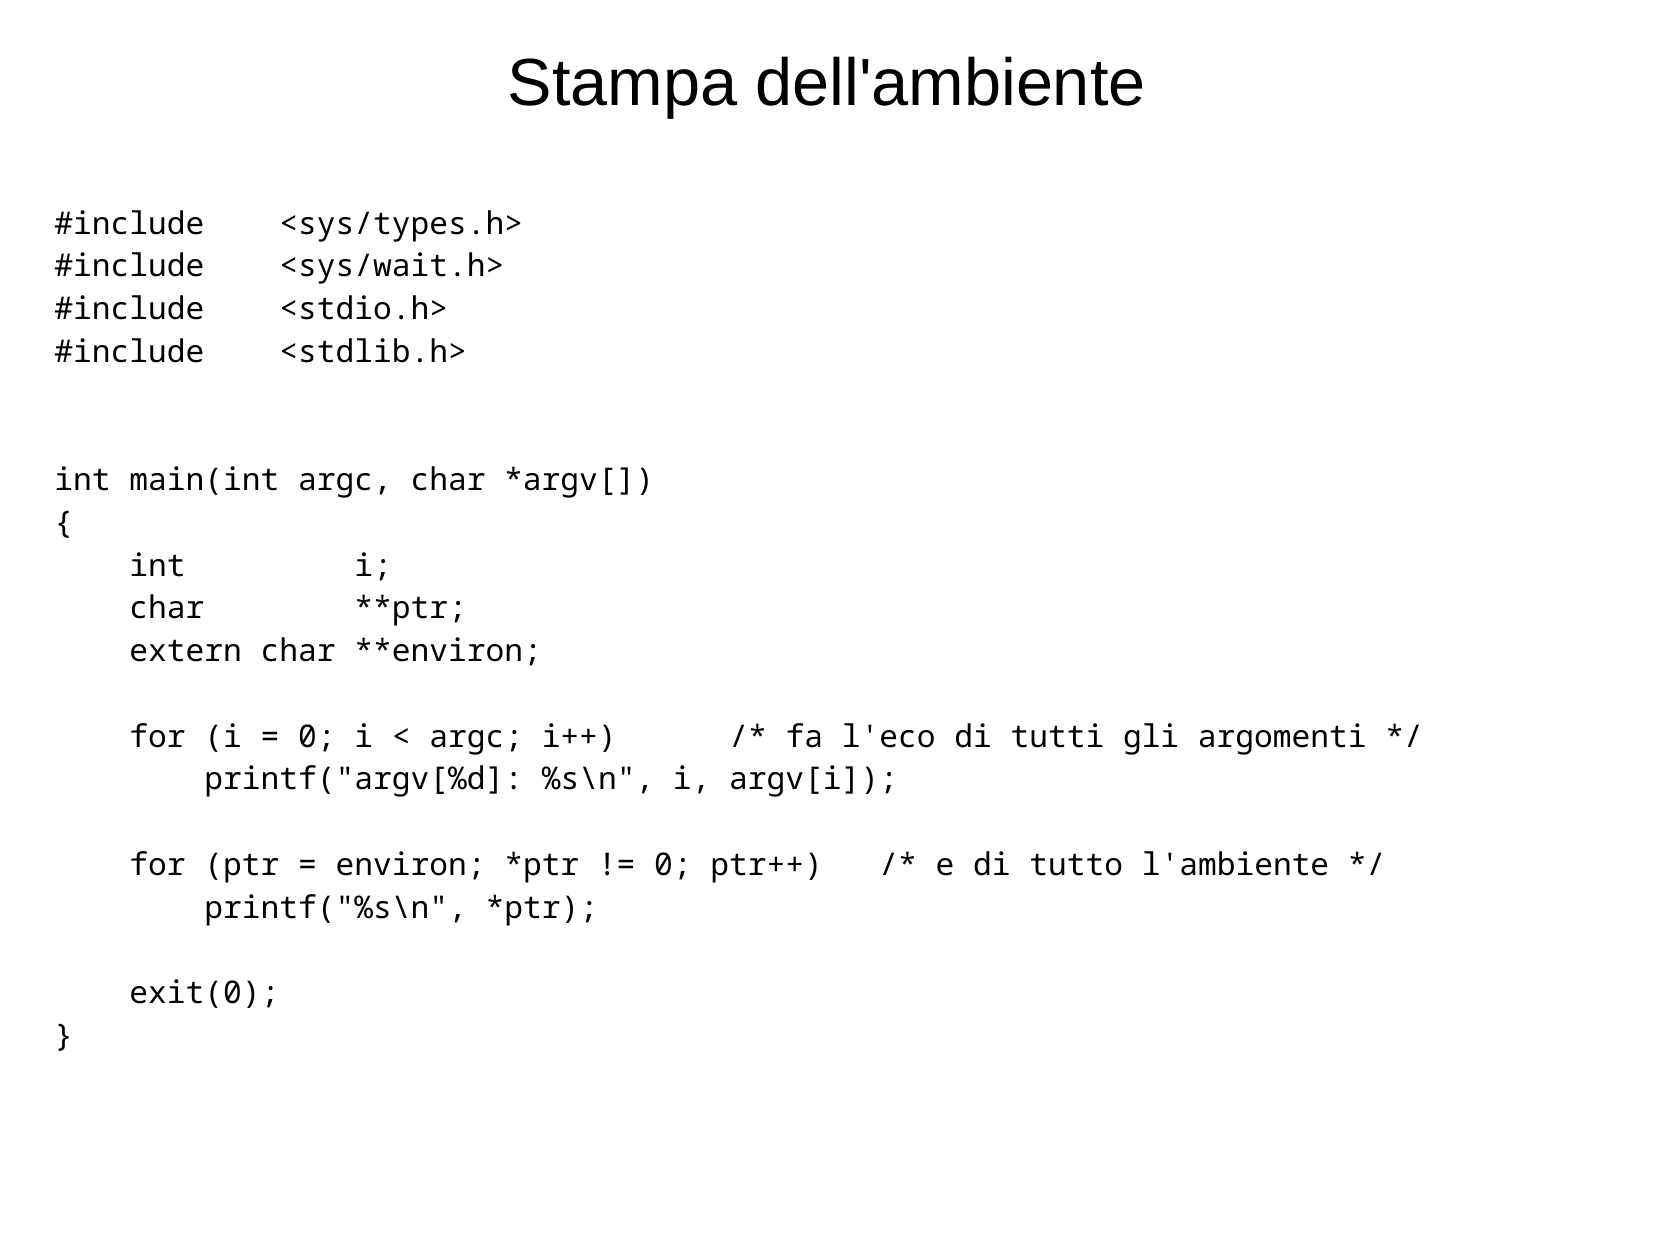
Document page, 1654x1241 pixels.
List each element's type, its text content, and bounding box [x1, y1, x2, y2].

title Stampa dell'ambiente [82, 0, 1571, 186]
text_box #include <sys/types.h> #include <sys/wait.h> #include <stdio.h> #include <stdlib.h> int main(int argc, char *argv[]) { int i; char **ptr; extern char **environ; for (i = 0; i < argc; i++) /* fa l'eco di tutti gli argomenti */ printf("argv[%d]: %s\n", i, argv[i]); for (ptr = environ; *ptr != 0; ptr++) /* e di tutto l'ambiente */ printf("%s\n", *ptr); exit(0); } [39, 193, 1654, 1165]
